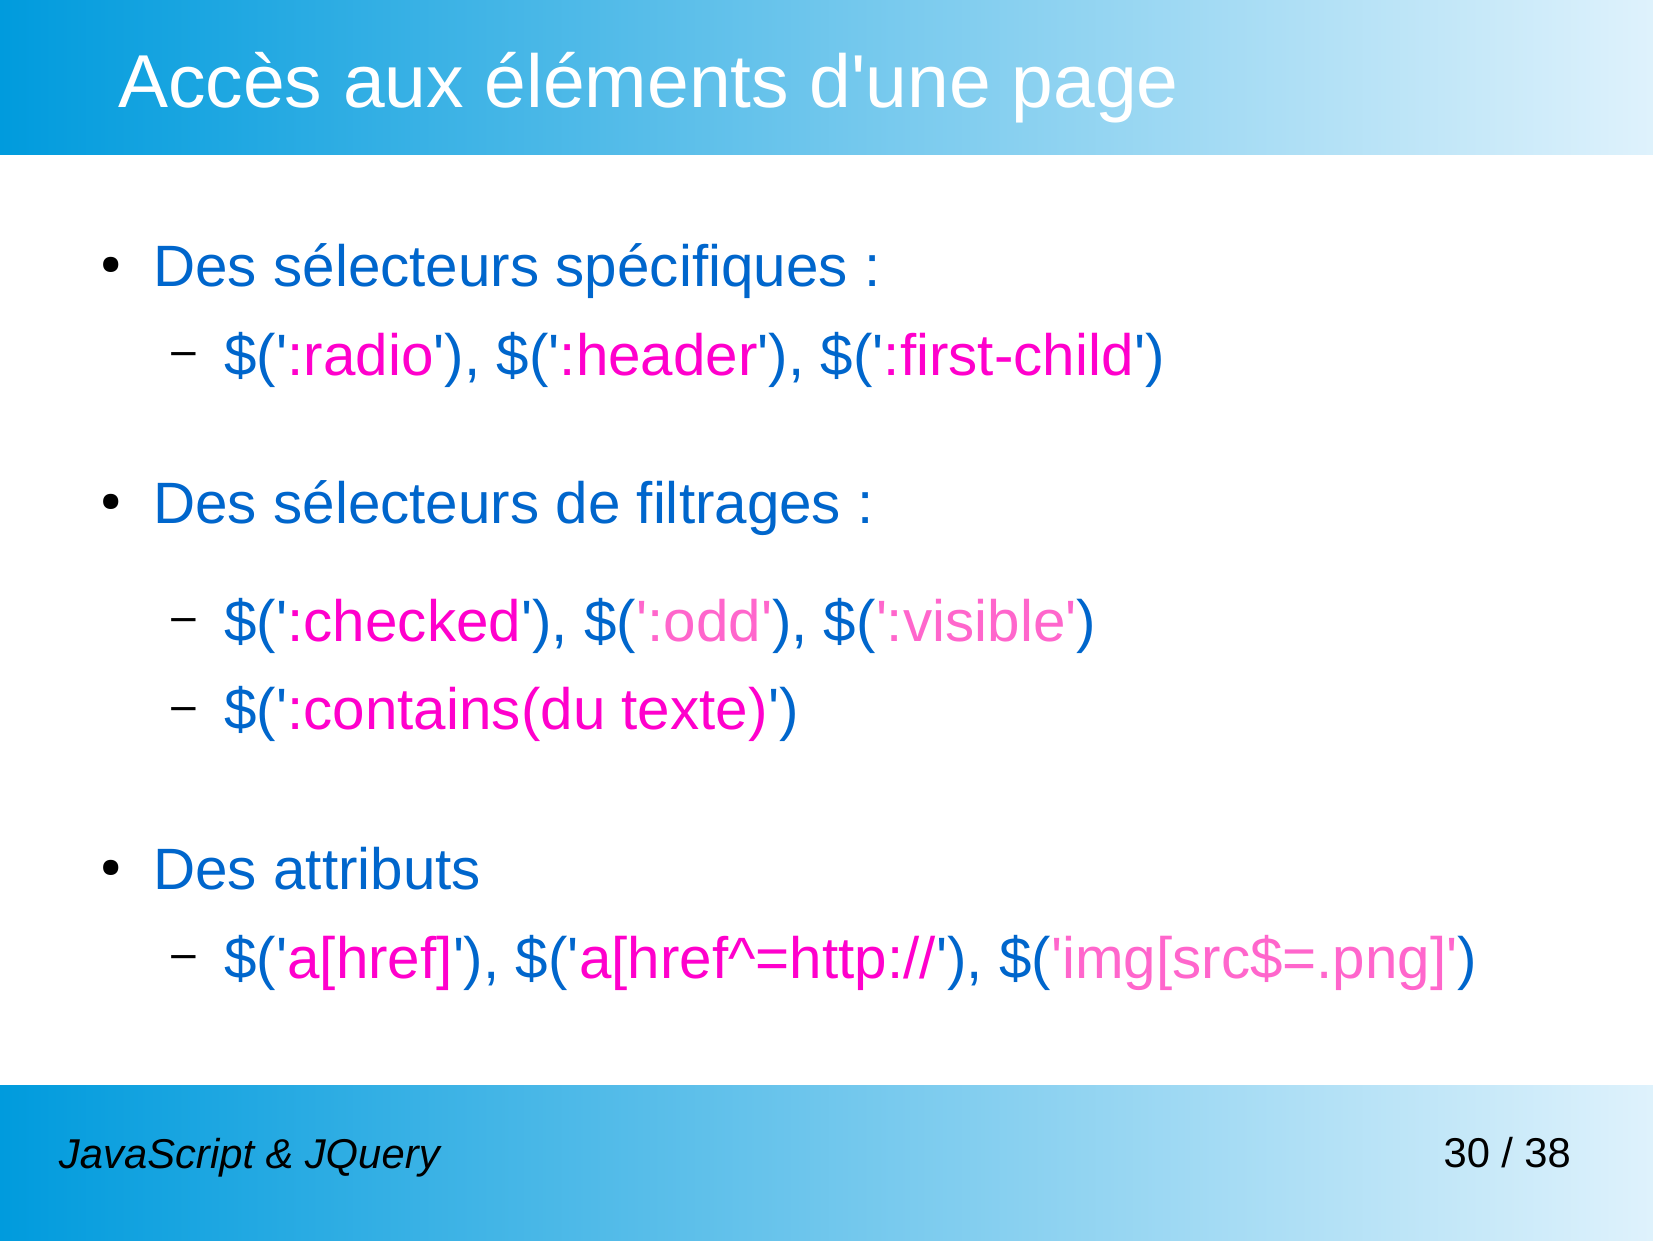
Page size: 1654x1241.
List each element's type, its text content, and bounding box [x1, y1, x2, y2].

list Des sélecteurs spécifiques : $(':radio'), $(':header'), $(':first-child') Des sélecteurs de filtrages : $(':checked'), $(':odd'), $(':visible') $(':contains(du texte)') Des attributs $('a[href]'), $('a[href^=http://'), $('img[src$=.png]') [82, 234, 1571, 954]
title Accès aux éléments d'une page [47, 28, 1536, 134]
